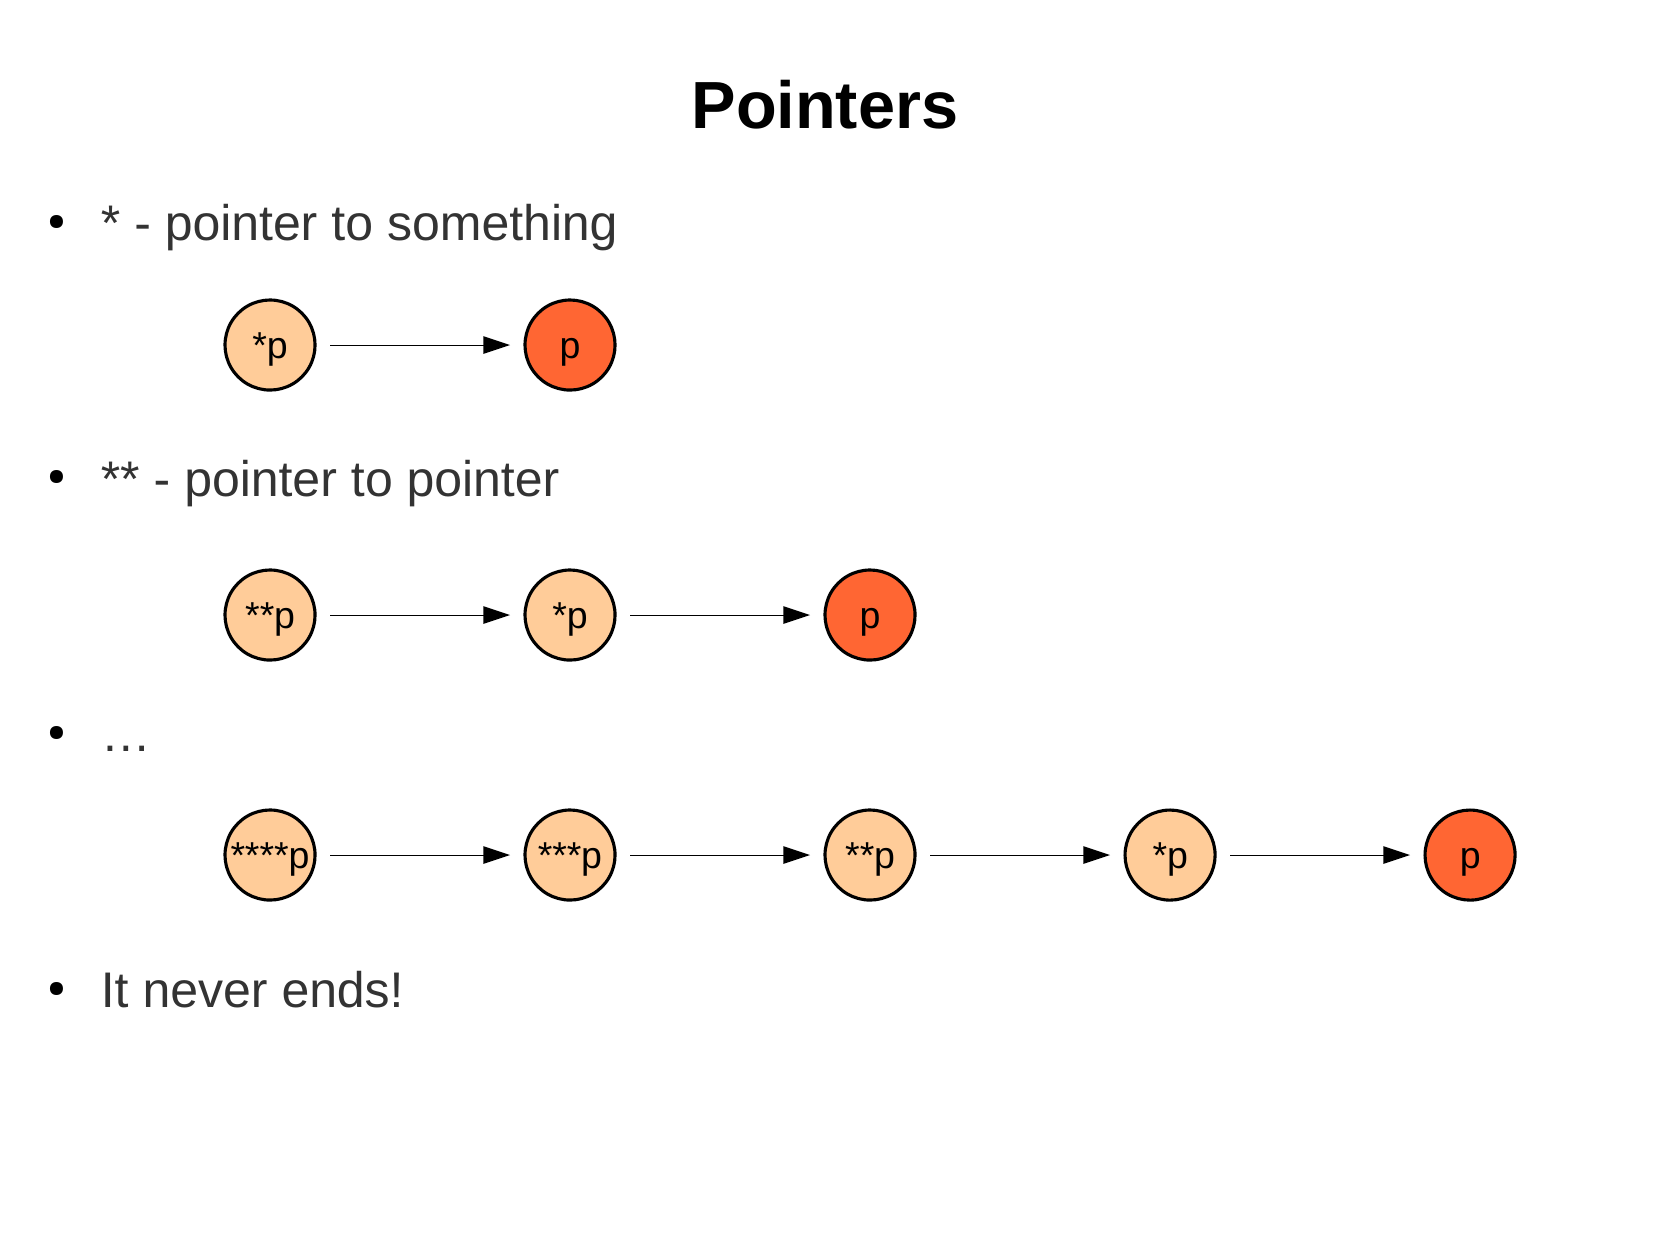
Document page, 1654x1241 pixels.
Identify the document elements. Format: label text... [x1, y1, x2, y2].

text_box *p [1125, 810, 1216, 901]
text_box **p [225, 570, 316, 661]
text_box *p [225, 300, 316, 391]
title Pointers [30, 30, 1621, 181]
text_box ****p [225, 810, 316, 901]
text_box p [1425, 810, 1516, 901]
text_box p [525, 300, 616, 391]
text_box *p [525, 570, 616, 661]
text_box p [825, 570, 916, 661]
list * - pointer to something ** - pointer to pointer … It never ends! [30, 195, 1621, 1216]
text_box **p [825, 810, 916, 901]
text_box ***p [525, 810, 616, 901]
